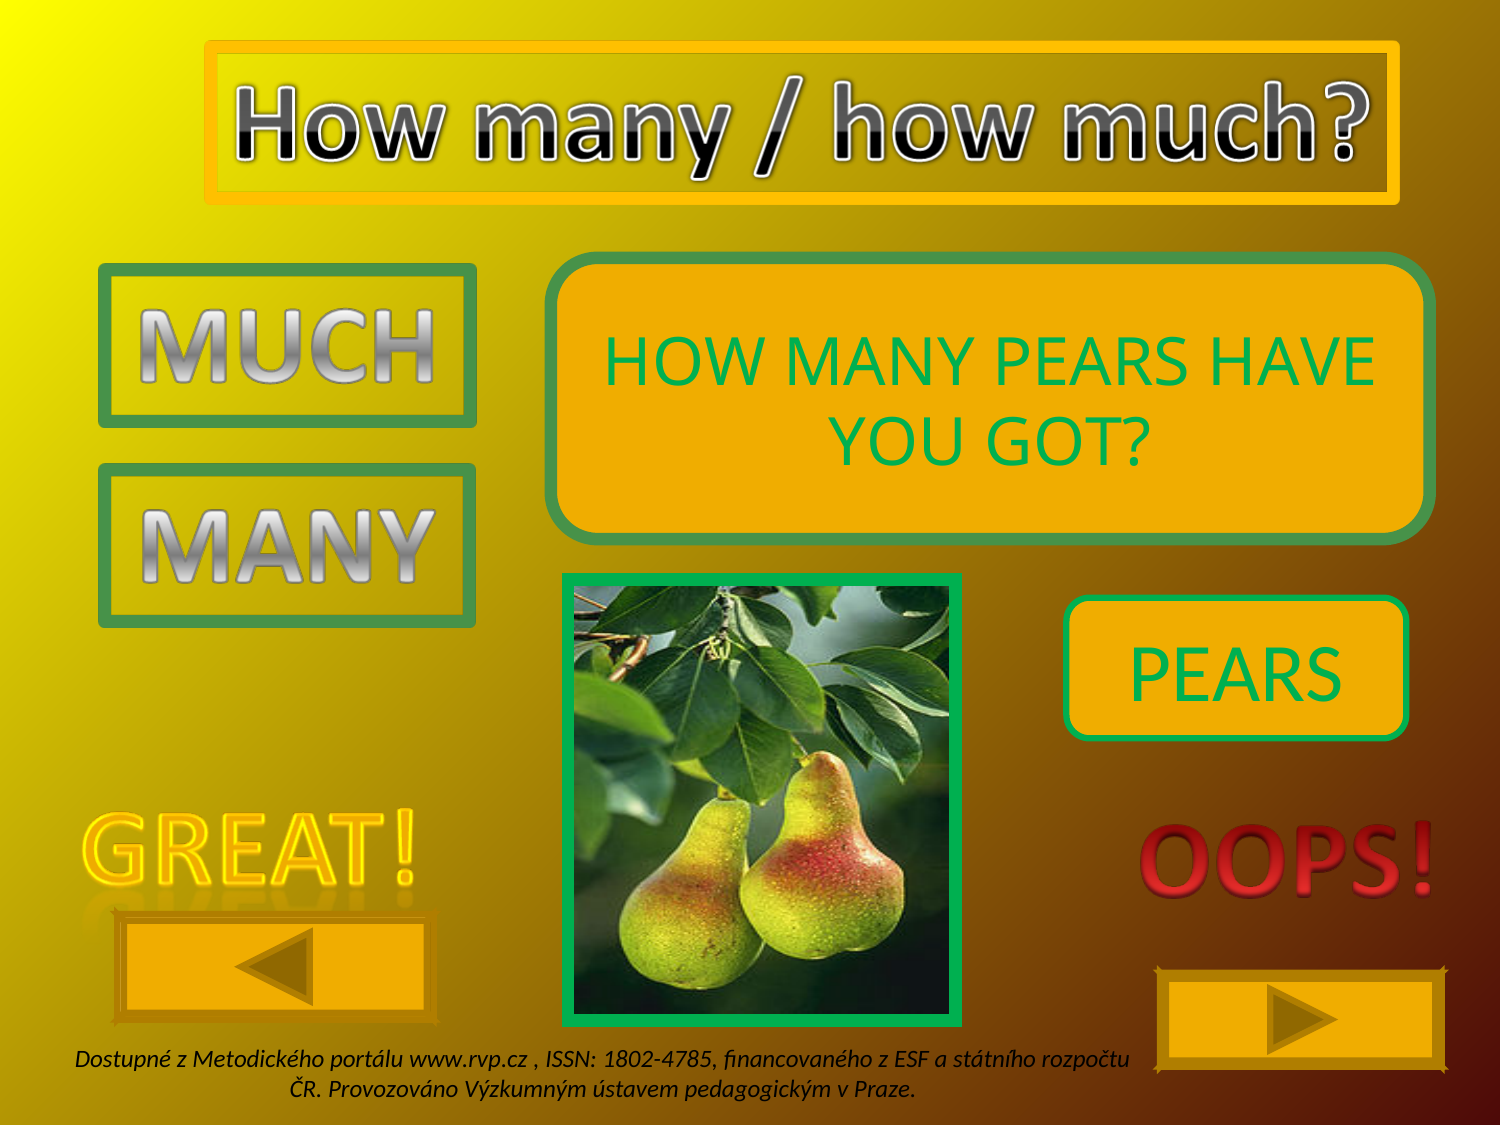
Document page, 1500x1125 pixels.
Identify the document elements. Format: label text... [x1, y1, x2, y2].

text_box Dostupné z Metodického portálu www.rvp.cz , ISSN: 1802-4785, financovaného z ESF a státního rozpočtu ČR. Provozováno Výzkumným ústavem pedagogickým v Praze. [46, 1042, 1161, 1103]
picture [65, 240, 509, 429]
picture [1067, 756, 1500, 939]
text_box PEARS [1066, 597, 1407, 739]
picture [3, 741, 497, 1039]
text_box HOW MANY PEARS HAVE YOU GOT? [550, 257, 1430, 540]
text_box [1161, 972, 1442, 1067]
text_box [118, 914, 434, 1020]
picture [67, 440, 506, 629]
picture [155, 10, 1449, 206]
picture [574, 585, 950, 1015]
